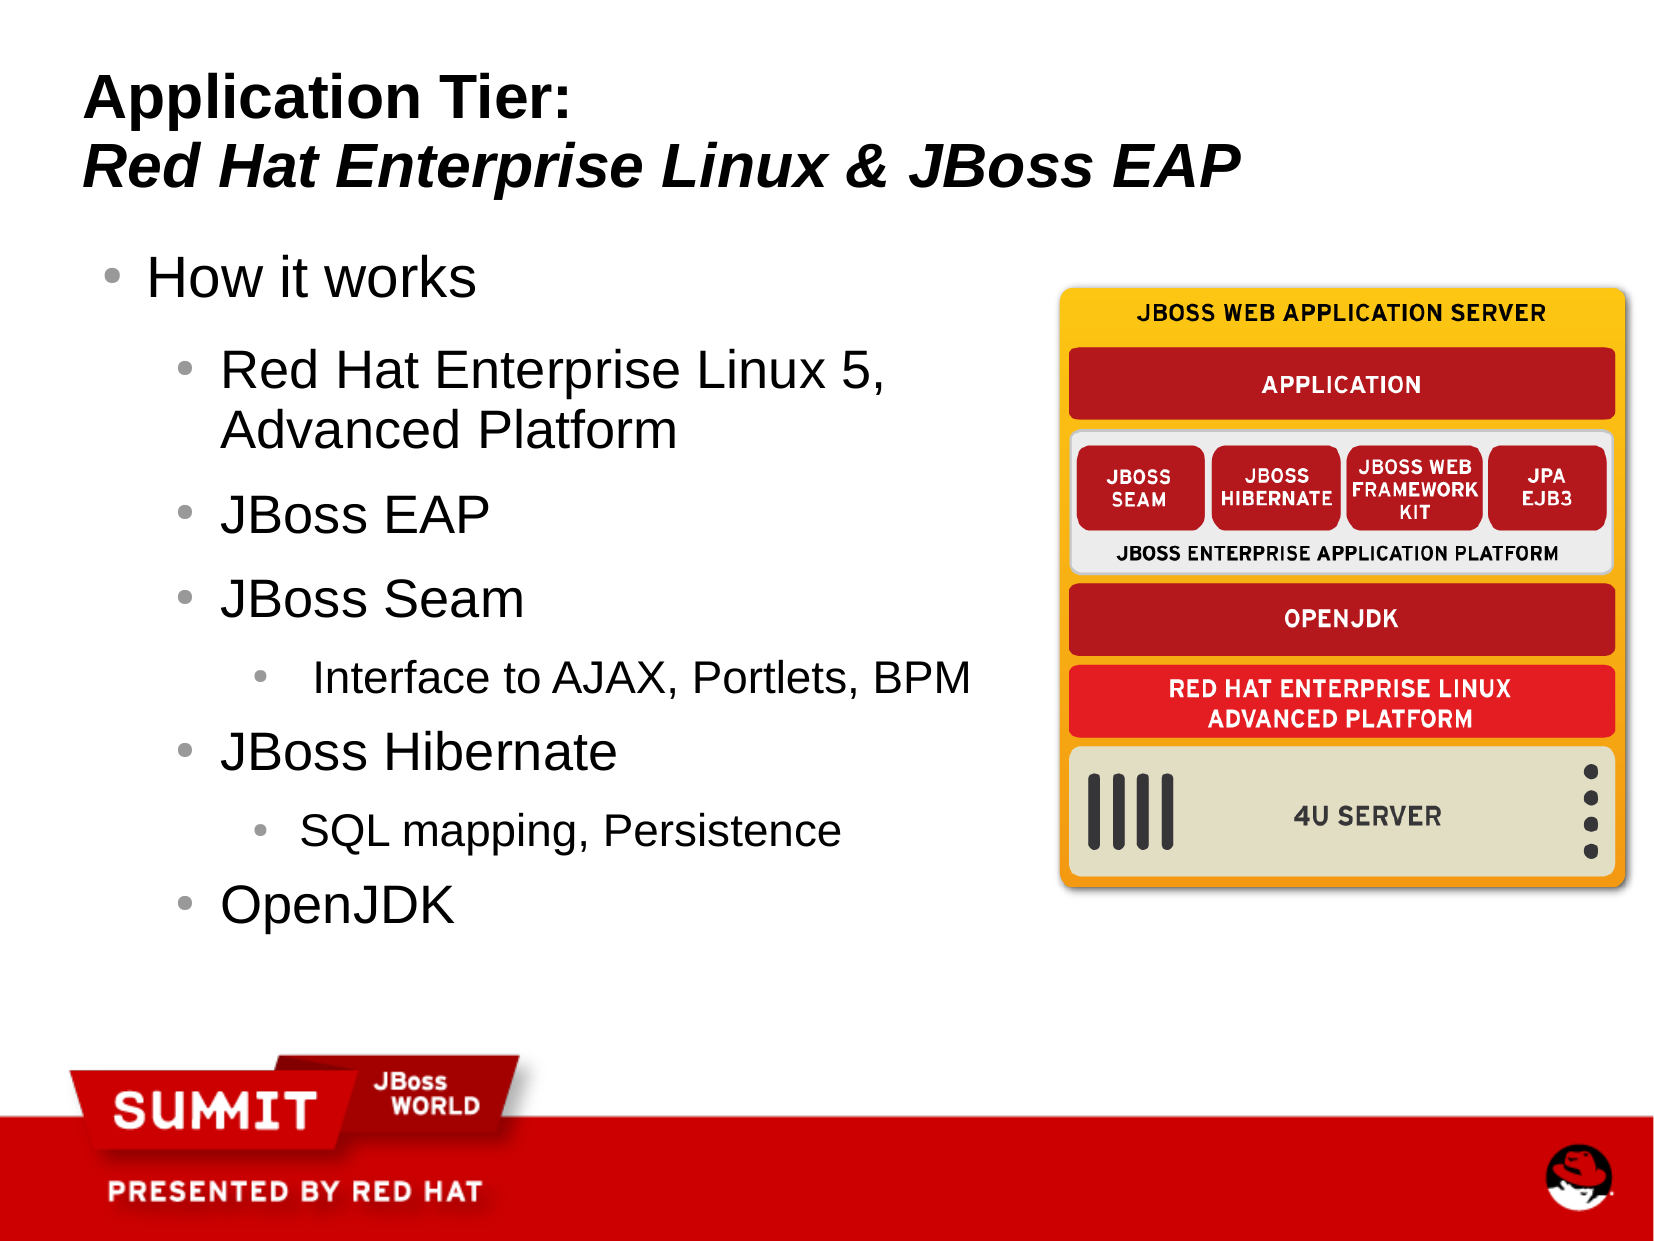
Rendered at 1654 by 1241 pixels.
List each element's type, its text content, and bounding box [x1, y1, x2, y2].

picture [1050, 277, 1640, 902]
picture [0, 1043, 1654, 1241]
title Application Tier: Red Hat Enterprise Linux & JBoss EAP [82, 37, 1571, 226]
list How it works Red Hat Enterprise Linux 5, Advanced Platform JBoss EAP JBoss Seam Interface to AJAX, Portlets, BPM JBoss Hibernate SQL mapping, Persistence OpenJDK [86, 244, 1051, 1039]
